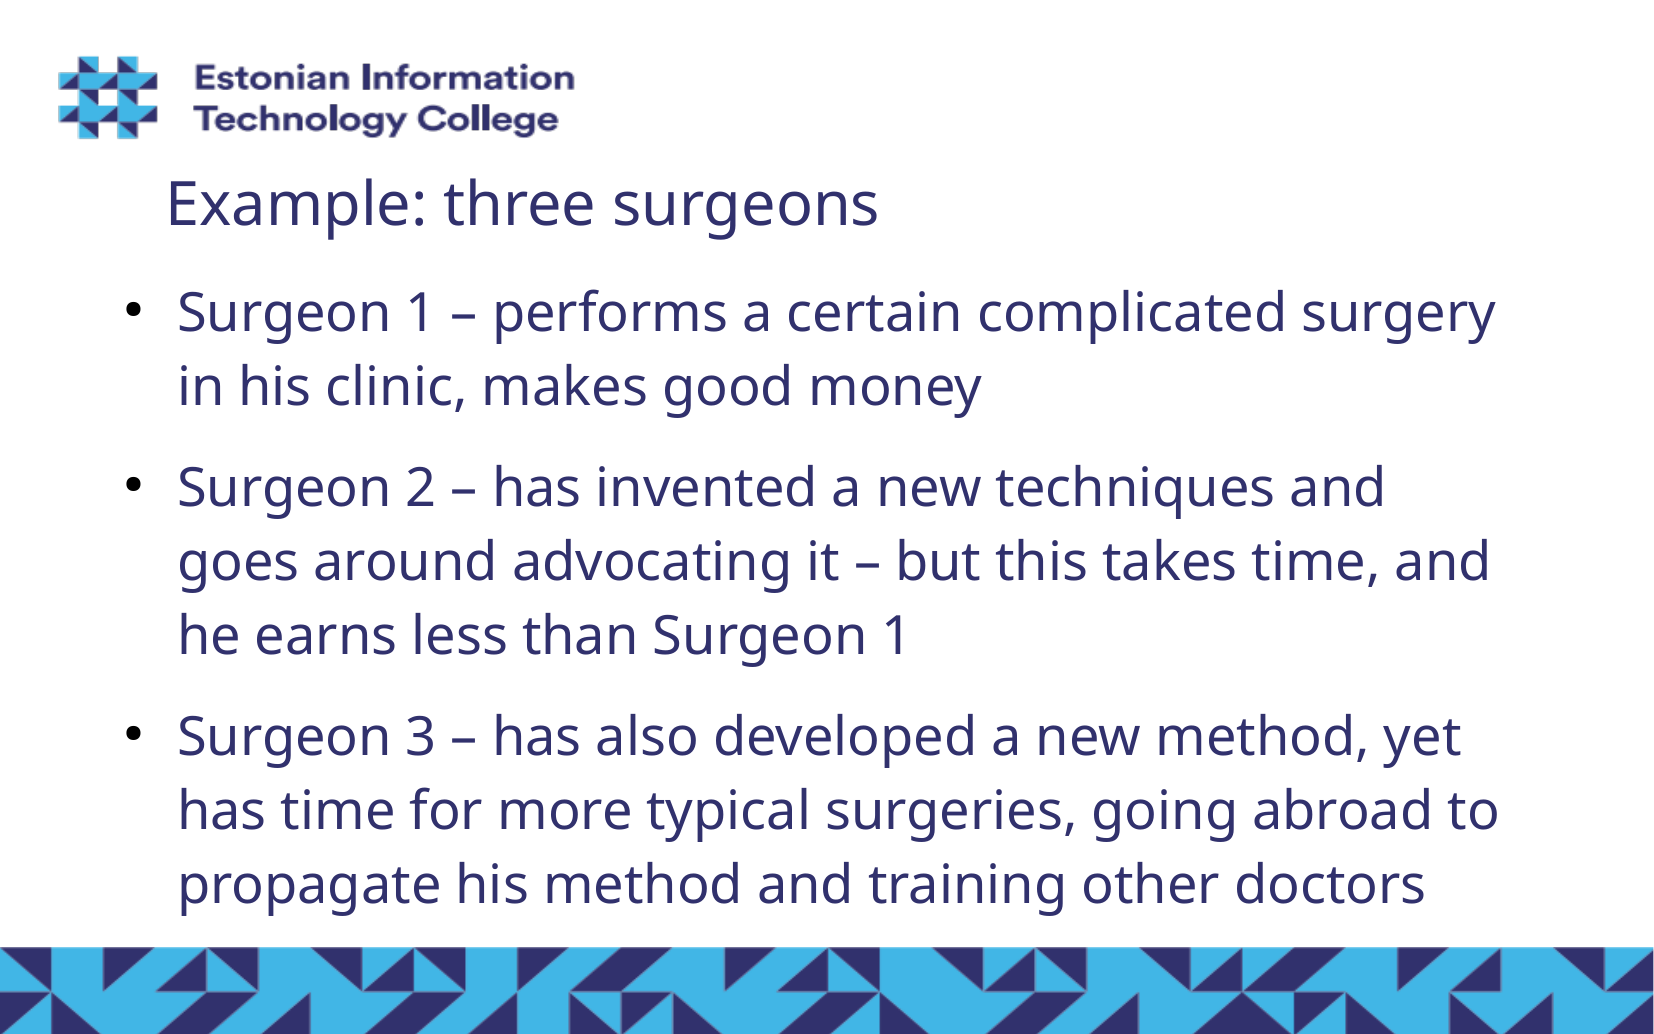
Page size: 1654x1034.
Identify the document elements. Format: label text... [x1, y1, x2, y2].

list Surgeon 1 – performs a certain complicated surgery in his clinic, makes good money Surgeon 2 – has invented a new techniques and goes around advocating it – but this takes time, and he earns less than Surgeon 1 Surgeon 3 – has also developed a new method, yet has time for more typical surgeries, going abroad to propagate his method and training other doctors [106, 273, 1524, 922]
title Example: three surgeons [165, 147, 1217, 256]
